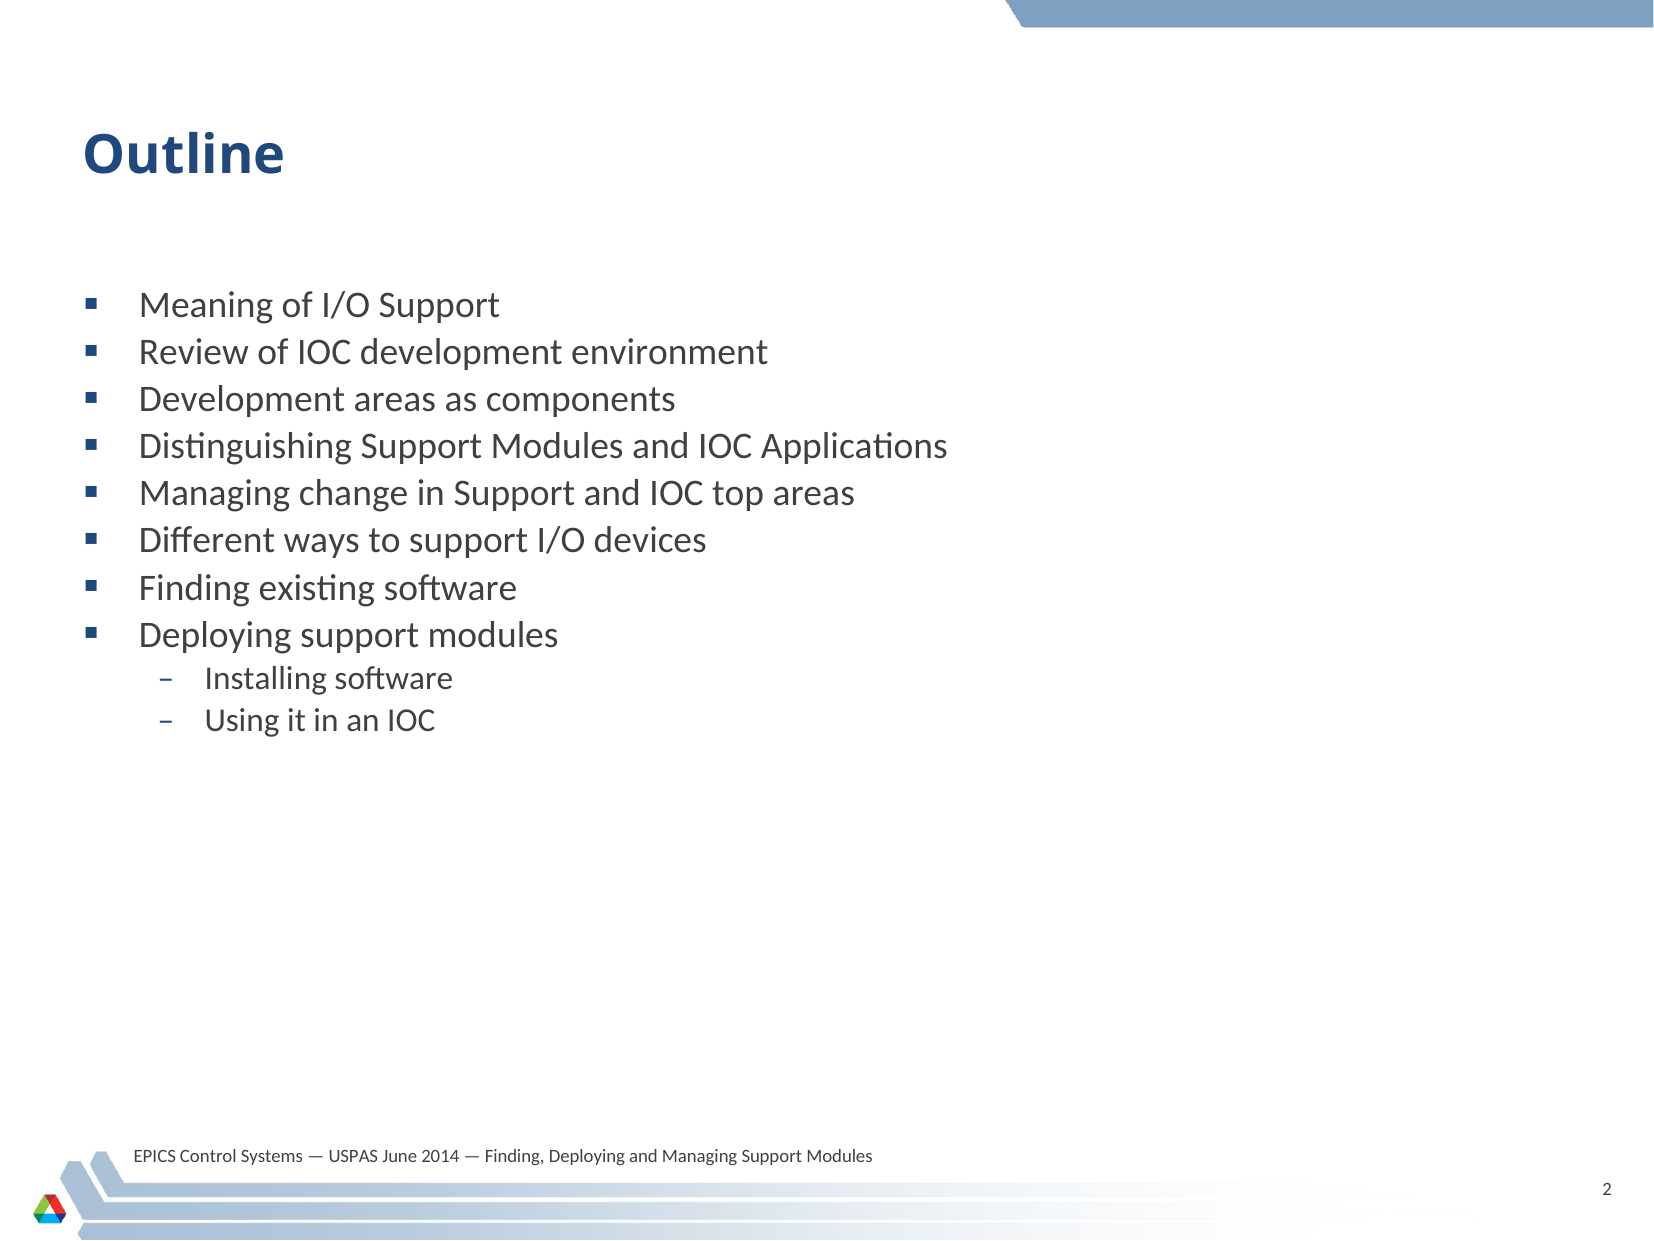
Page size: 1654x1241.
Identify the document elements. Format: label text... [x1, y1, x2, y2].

picture [0, 0, 1654, 29]
picture [0, 1143, 1654, 1240]
title Outline [82, 49, 1571, 257]
list Meaning of I/O Support Review of IOC development environment Development areas as components Distinguishing Support Modules and IOC Applications Managing change in Support and IOC top areas Different ways to support I/O devices Finding existing software Deploying support modules Installing software Using it in an IOC [82, 289, 1571, 820]
